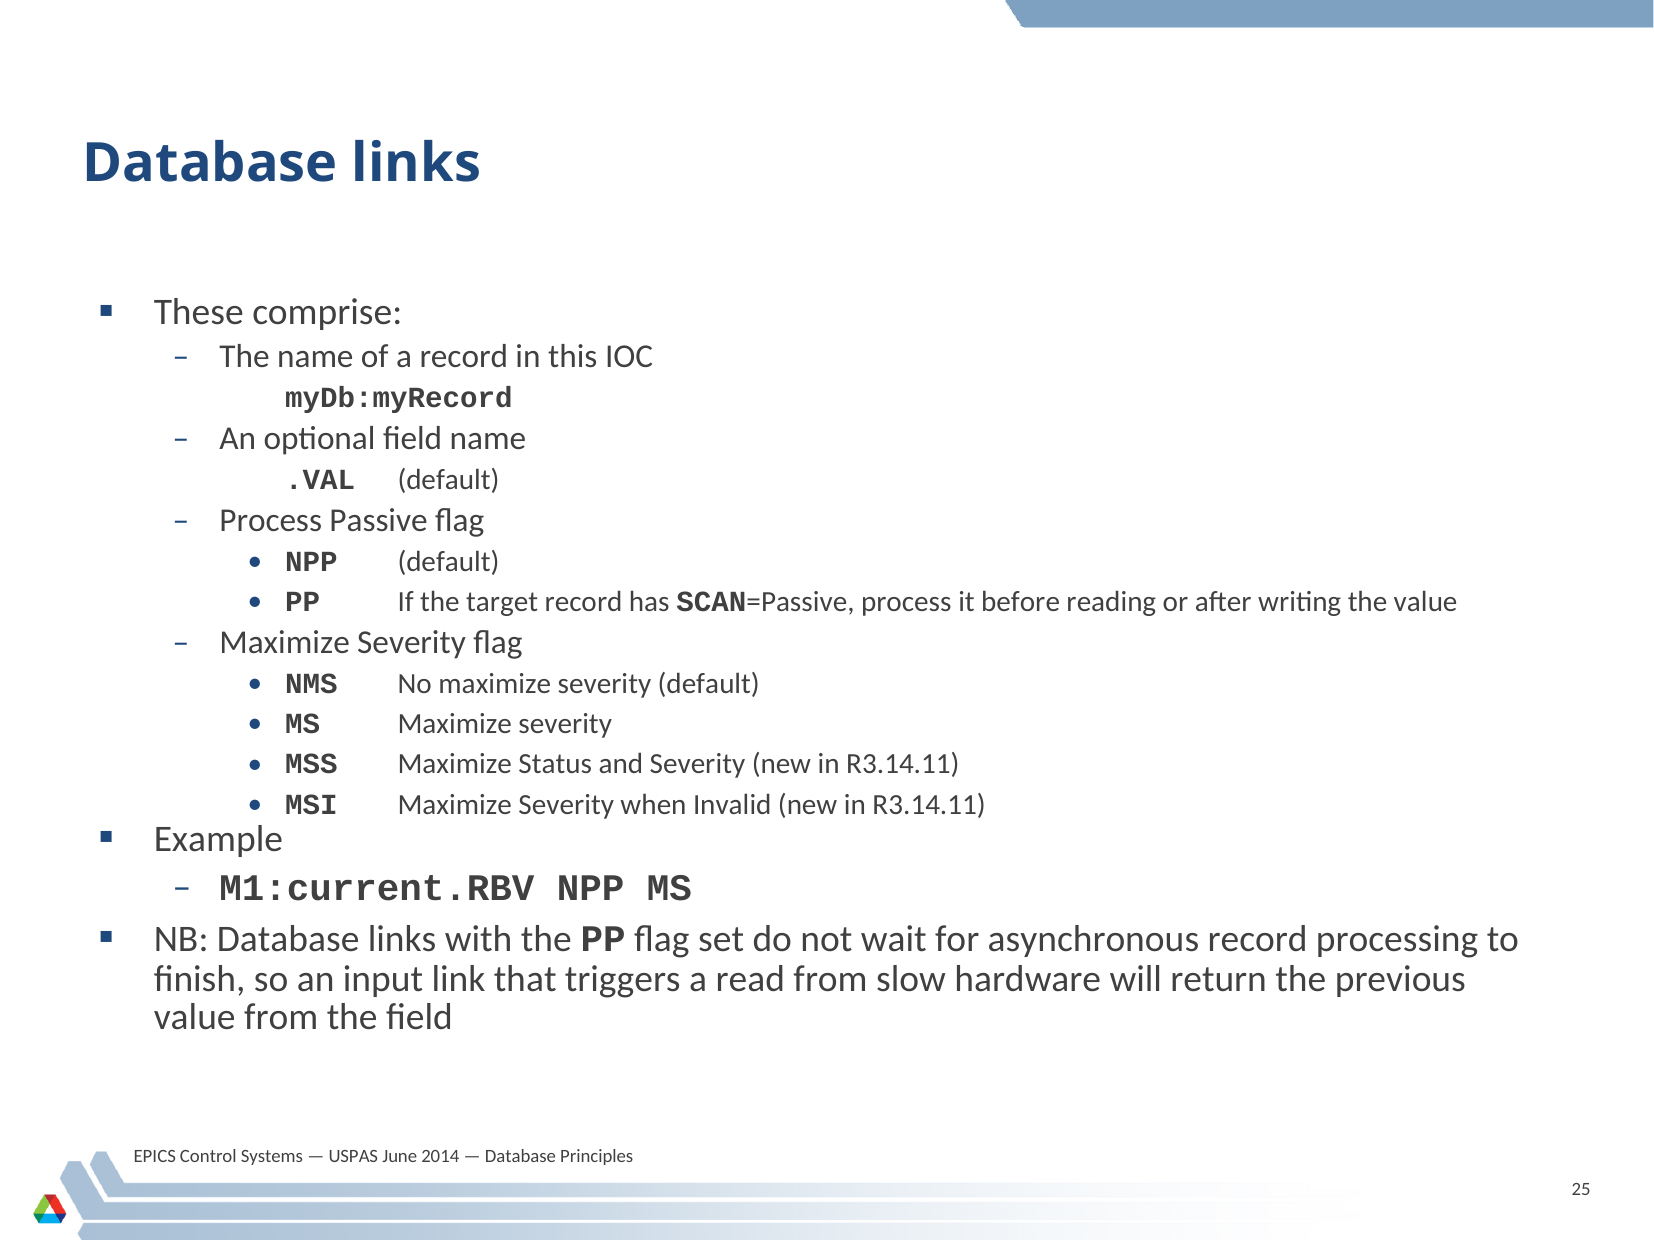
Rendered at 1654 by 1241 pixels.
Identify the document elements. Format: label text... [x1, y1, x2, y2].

title Database links [82, 128, 1571, 192]
picture [0, 0, 1654, 29]
picture [0, 1143, 1654, 1240]
list These comprise: The name of a record in this IOC myDb:myRecord An optional field name .VAL (default) Process Passive flag NPP (default) PP If the target record has SCAN=Passive, process it before reading or after writing the value Maximize Severity flag NMS No maximize severity (default) MS Maximize severity MSS Maximize Status and Severity (new in R3.14.11) MSI Maximize Severity when Invalid (new in R3.14.11) Example M1:current.RBV NPP MS NB: Database links with the PP flag set do not wait for asynchronous record processing to finish, so an input link that triggers a read from slow hardware will return the previous value from the field [82, 289, 1571, 1138]
